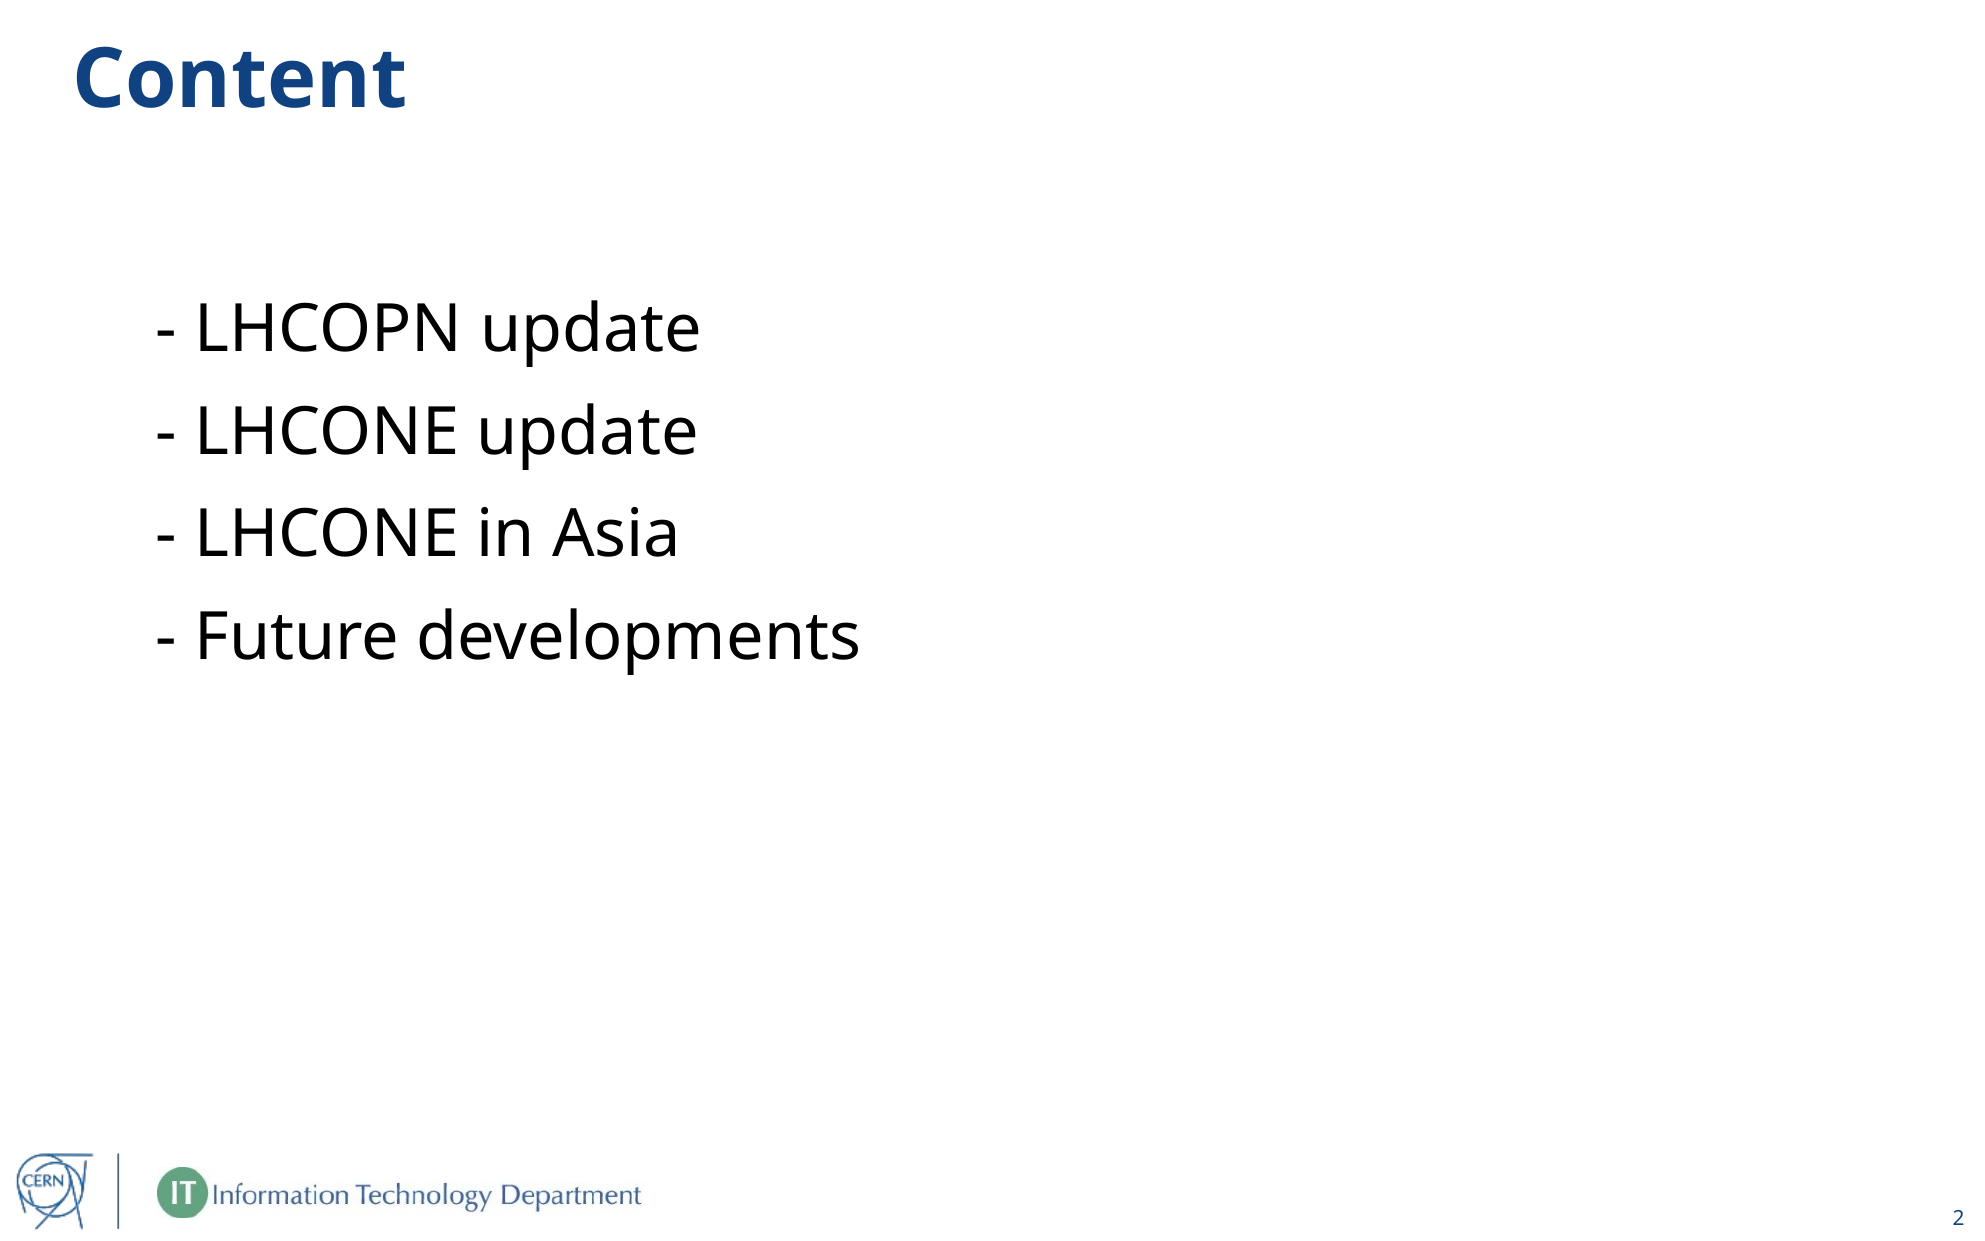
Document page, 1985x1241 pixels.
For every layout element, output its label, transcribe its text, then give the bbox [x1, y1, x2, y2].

picture [38, 1207, 55, 1215]
picture [157, 1167, 948, 1218]
picture [19, 1188, 64, 1207]
picture [51, 1200, 64, 1215]
text_box - LHCOPN update - LHCONE update - LHCONE in Asia - Future developments [140, 273, 1921, 1156]
picture [16, 1188, 64, 1236]
title Content [72, 0, 1834, 166]
